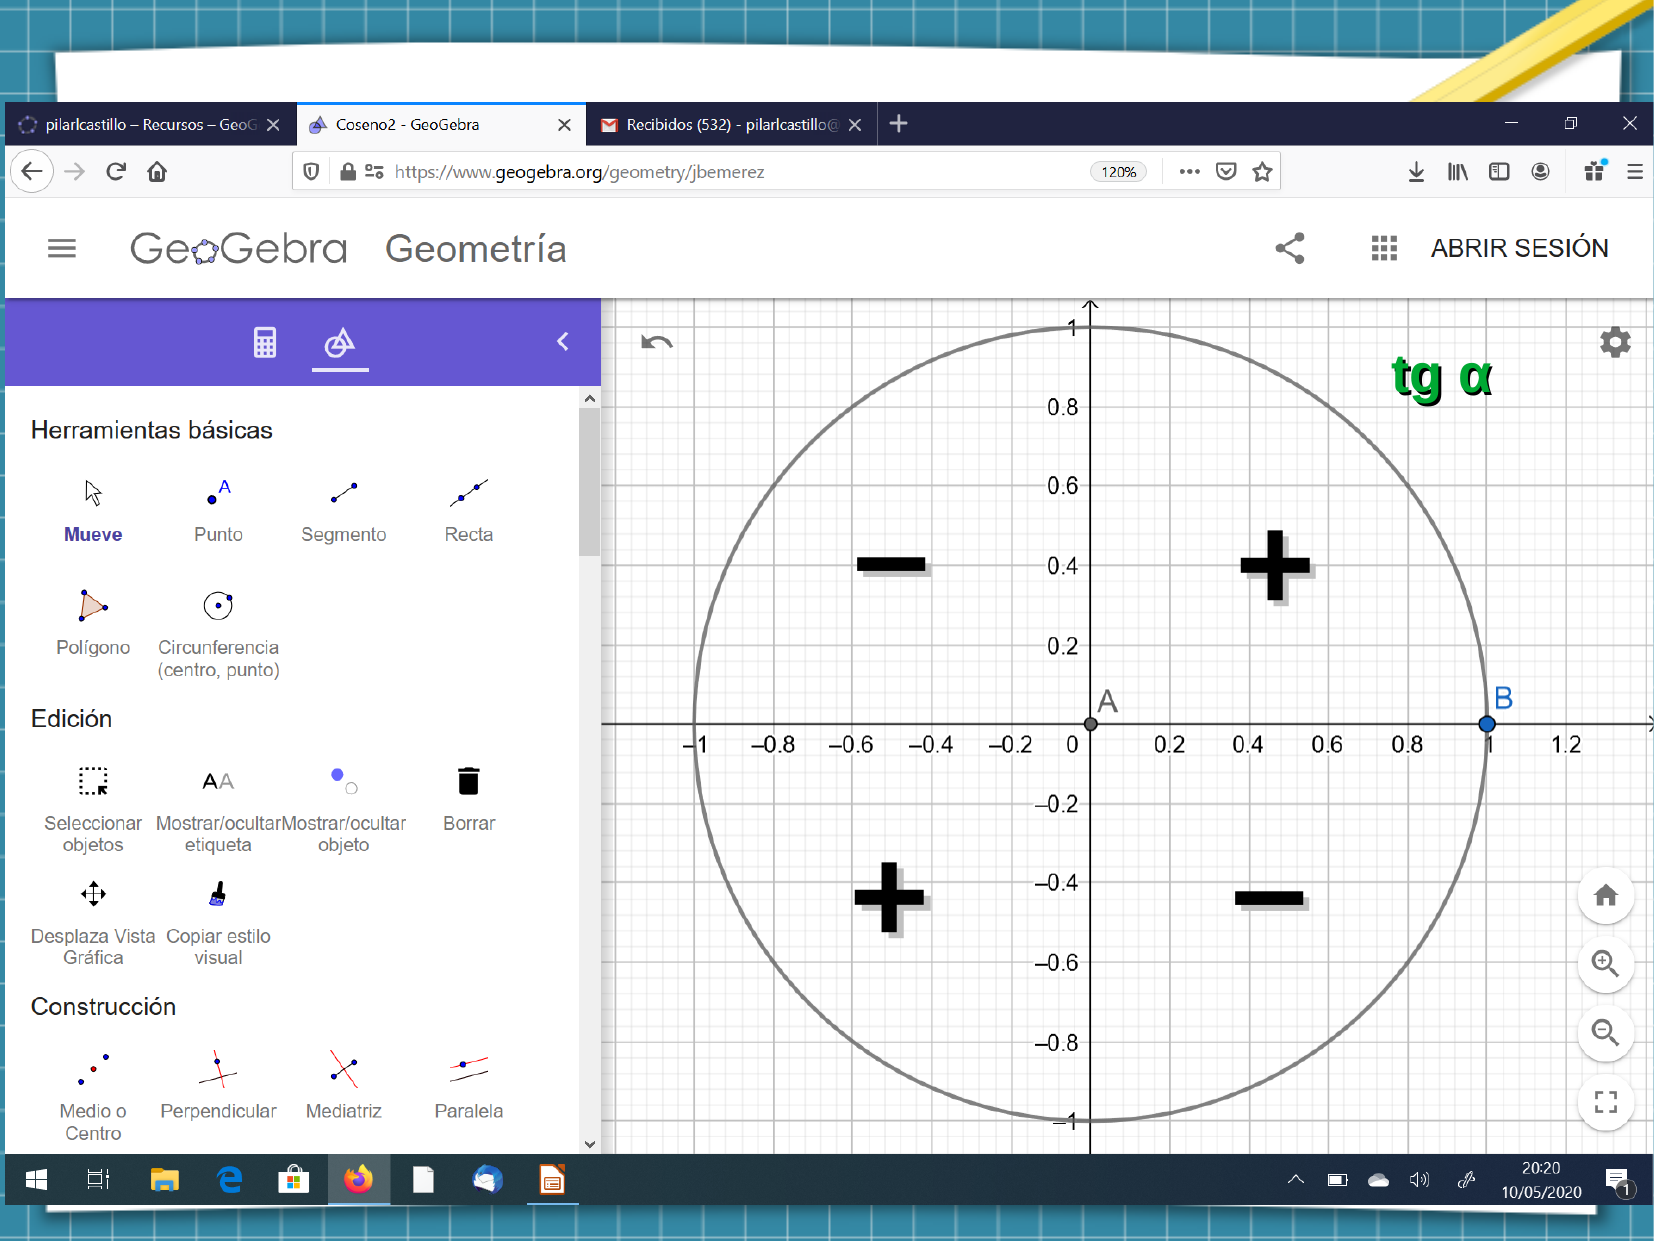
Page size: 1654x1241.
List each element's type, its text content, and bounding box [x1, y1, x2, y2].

text_box – [1216, 803, 1323, 1052]
text_box + [1220, 479, 1331, 649]
text_box tg α [1377, 336, 1560, 473]
text_box + [834, 811, 945, 981]
picture [0, 0, 1654, 1241]
text_box – [838, 469, 945, 638]
